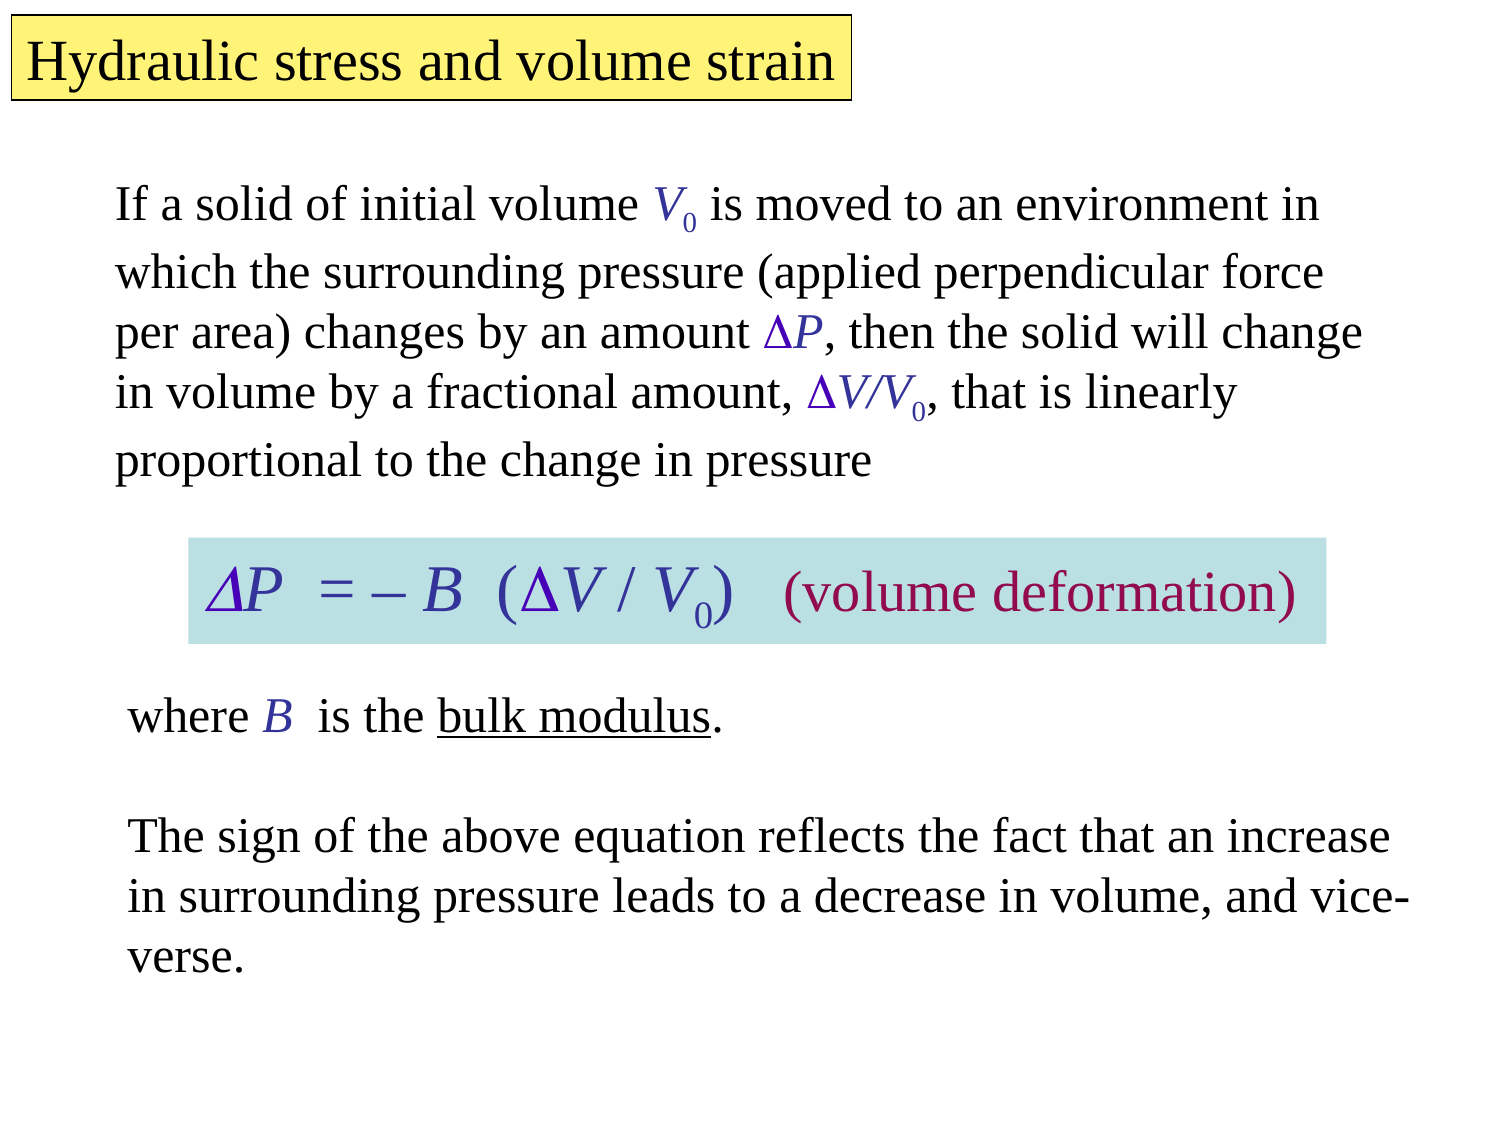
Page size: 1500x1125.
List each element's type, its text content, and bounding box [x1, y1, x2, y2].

text_box ΔP = – B (ΔV / V0) (volume deformation) [188, 537, 1327, 644]
text_box If a solid of initial volume V0 is moved to an environment in which the surrounding pressure (applied perpendicular force per area) changes by an amount ΔP, then the solid will change in volume by a fractional amount, ΔV/V0, that is linearly proportional to the change in pressure [99, 162, 1401, 495]
text_box where B is the bulk modulus. The sign of the above equation reflects the fact that an increase in surrounding pressure leads to a decrease in volume, and vice-verse. [112, 674, 1441, 991]
text_box Hydraulic stress and volume strain [11, 14, 852, 101]
